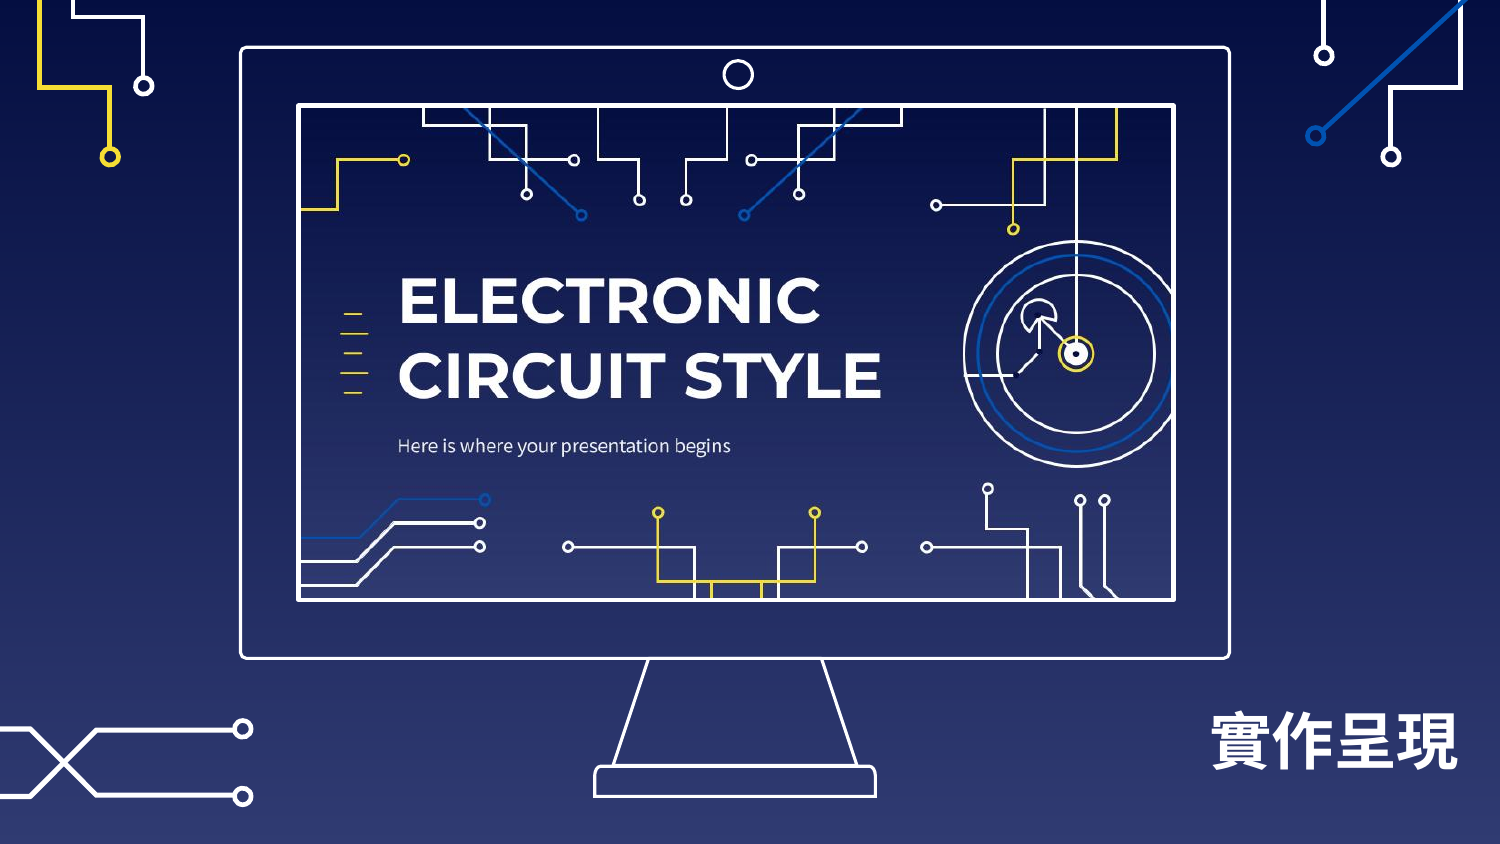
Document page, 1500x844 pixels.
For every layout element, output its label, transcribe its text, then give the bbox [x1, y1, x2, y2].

title 實作呈現 [1194, 682, 1500, 797]
picture [300, 105, 1172, 598]
